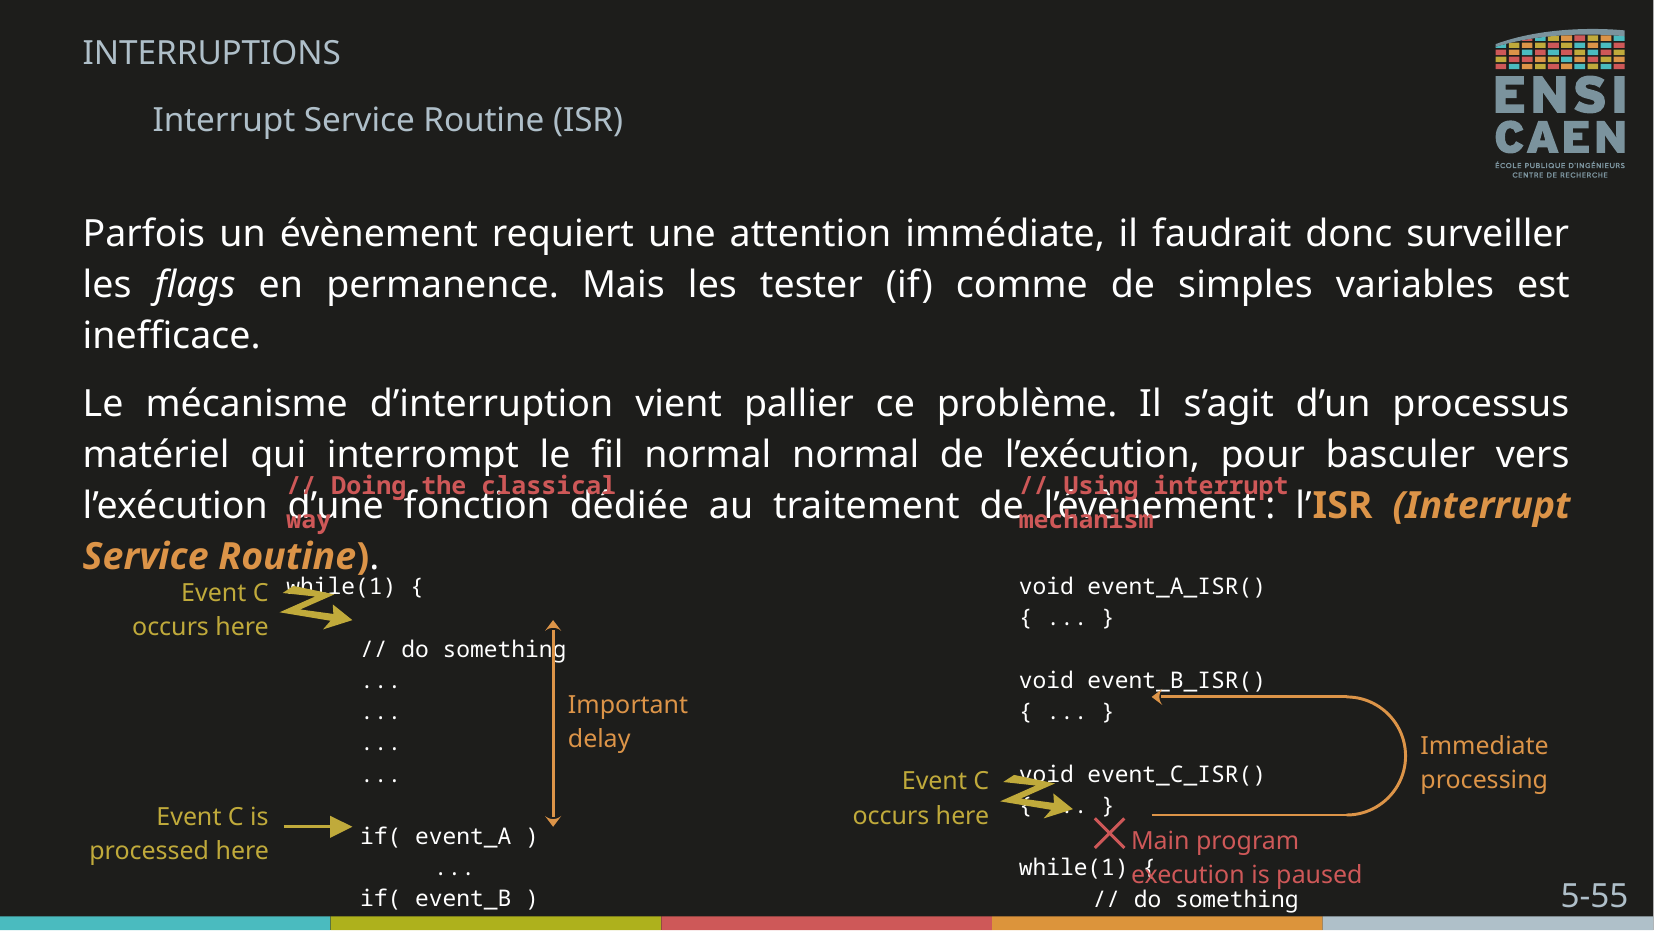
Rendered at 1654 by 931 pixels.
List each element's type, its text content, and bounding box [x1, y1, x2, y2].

list Parfois un évènement requiert une attention immédiate, il faudrait donc surveiller les flags en permanence. Mais les tester (if) comme de simples variables est inefficace. Le mécanisme d’interruption vient pallier ce problème. Il s’agit d’un processus matériel qui interrompt le fil normal normal de l’exécution, pour basculer vers l’exécution d’une fonction dédiée au traitement de l’évènement : l’ISR (Interrupt Service Routine). [82, 206, 1571, 916]
text_box Event C is processed here [64, 791, 284, 863]
text_box Event C occurs here [106, 566, 284, 638]
text_box [284, 585, 353, 630]
text_box Event C occurs here [826, 755, 1005, 827]
text_box Important delay [553, 679, 715, 750]
title INTERRUPTIONS Interrupt Service Routine (ISR) [82, 0, 1467, 148]
text_box Immediate processing [1405, 720, 1566, 792]
text_box // Using interrupt mechanism void event_A_ISR() { ... } void event_B_ISR() { ... } void event_C_ISR() { ... } while(1) { // do something ... ... ... ... } [1003, 460, 1447, 895]
text_box Main program execution is paused [1116, 815, 1394, 886]
text_box [1005, 774, 1073, 819]
text_box // Doing the classical way while(1) { // do something ... ... ... ... if( event_A ) ... if( event_B ) ... if( event_C ) ... } [271, 460, 656, 875]
